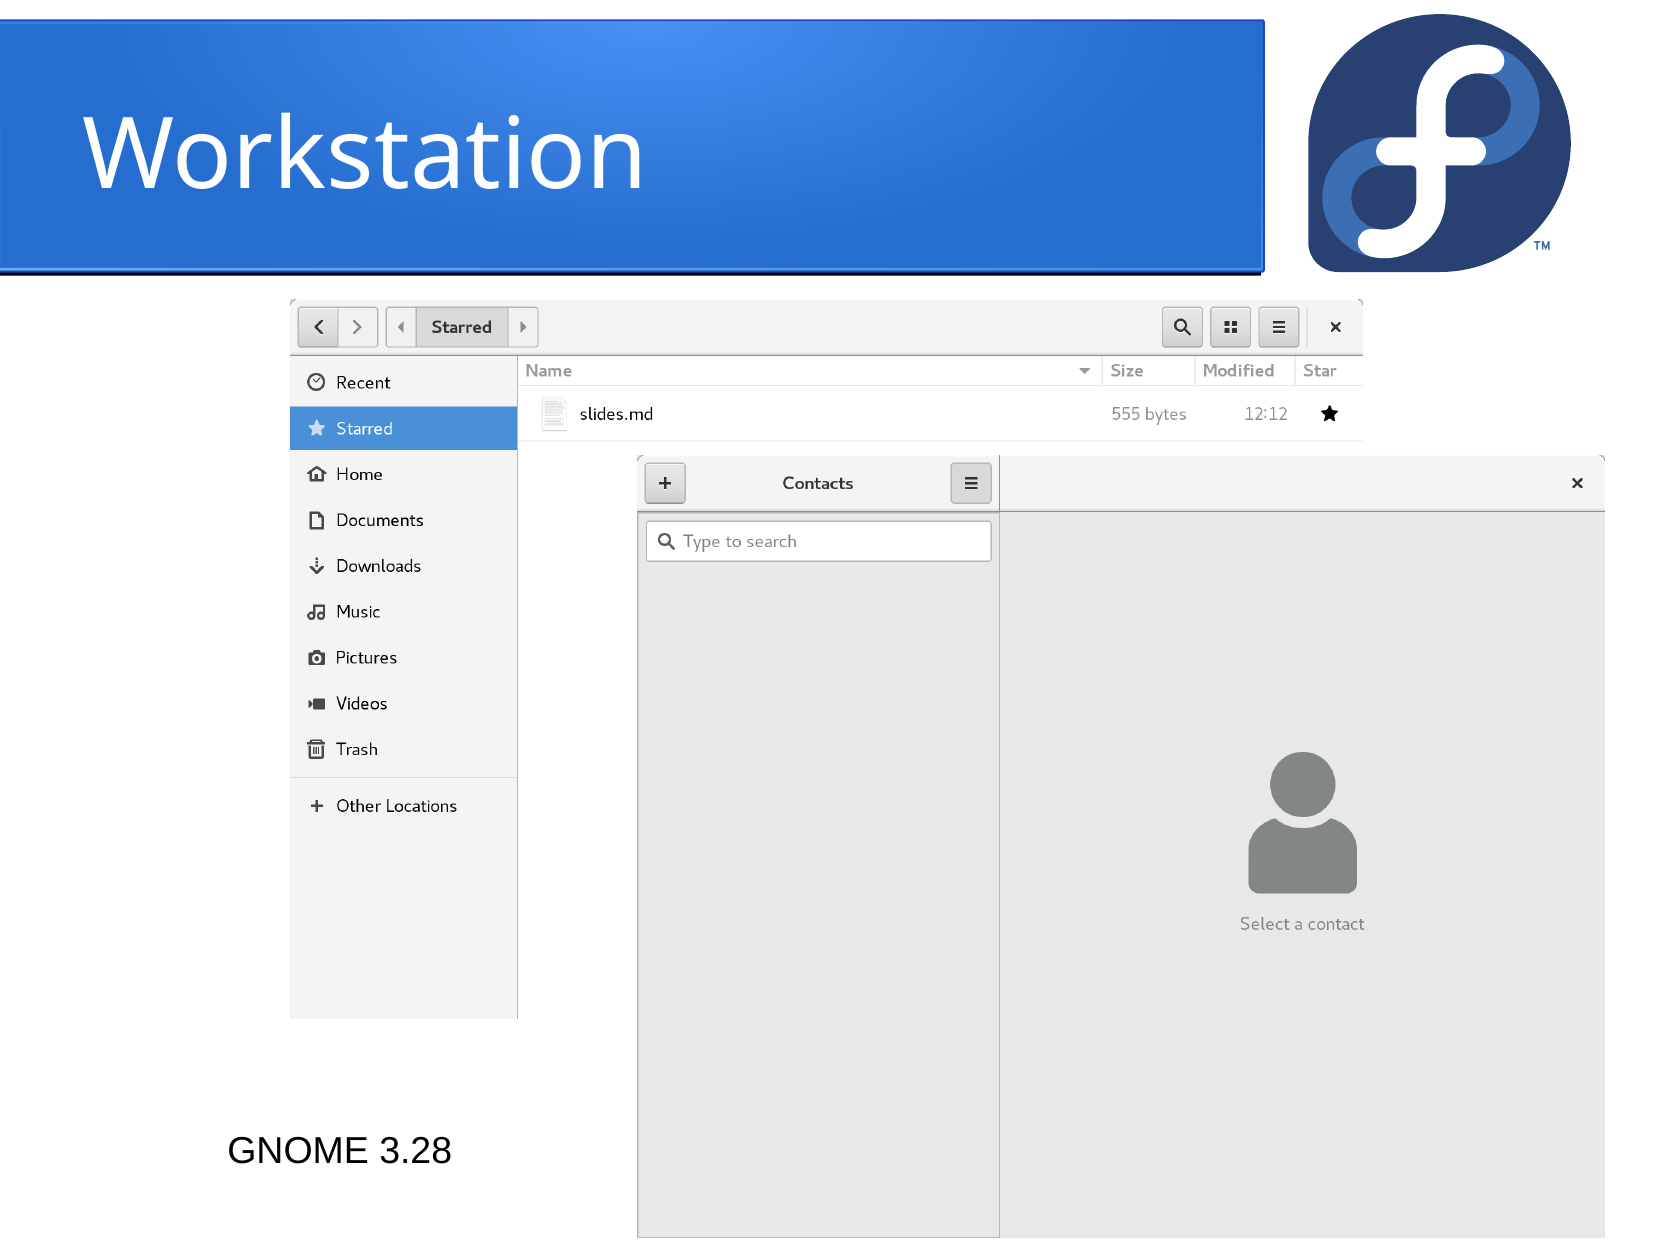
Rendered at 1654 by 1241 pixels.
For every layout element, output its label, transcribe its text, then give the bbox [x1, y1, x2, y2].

text_box GNOME 3.28 [212, 1122, 468, 1179]
title Workstation [82, 47, 1235, 252]
picture [290, 299, 1605, 1238]
